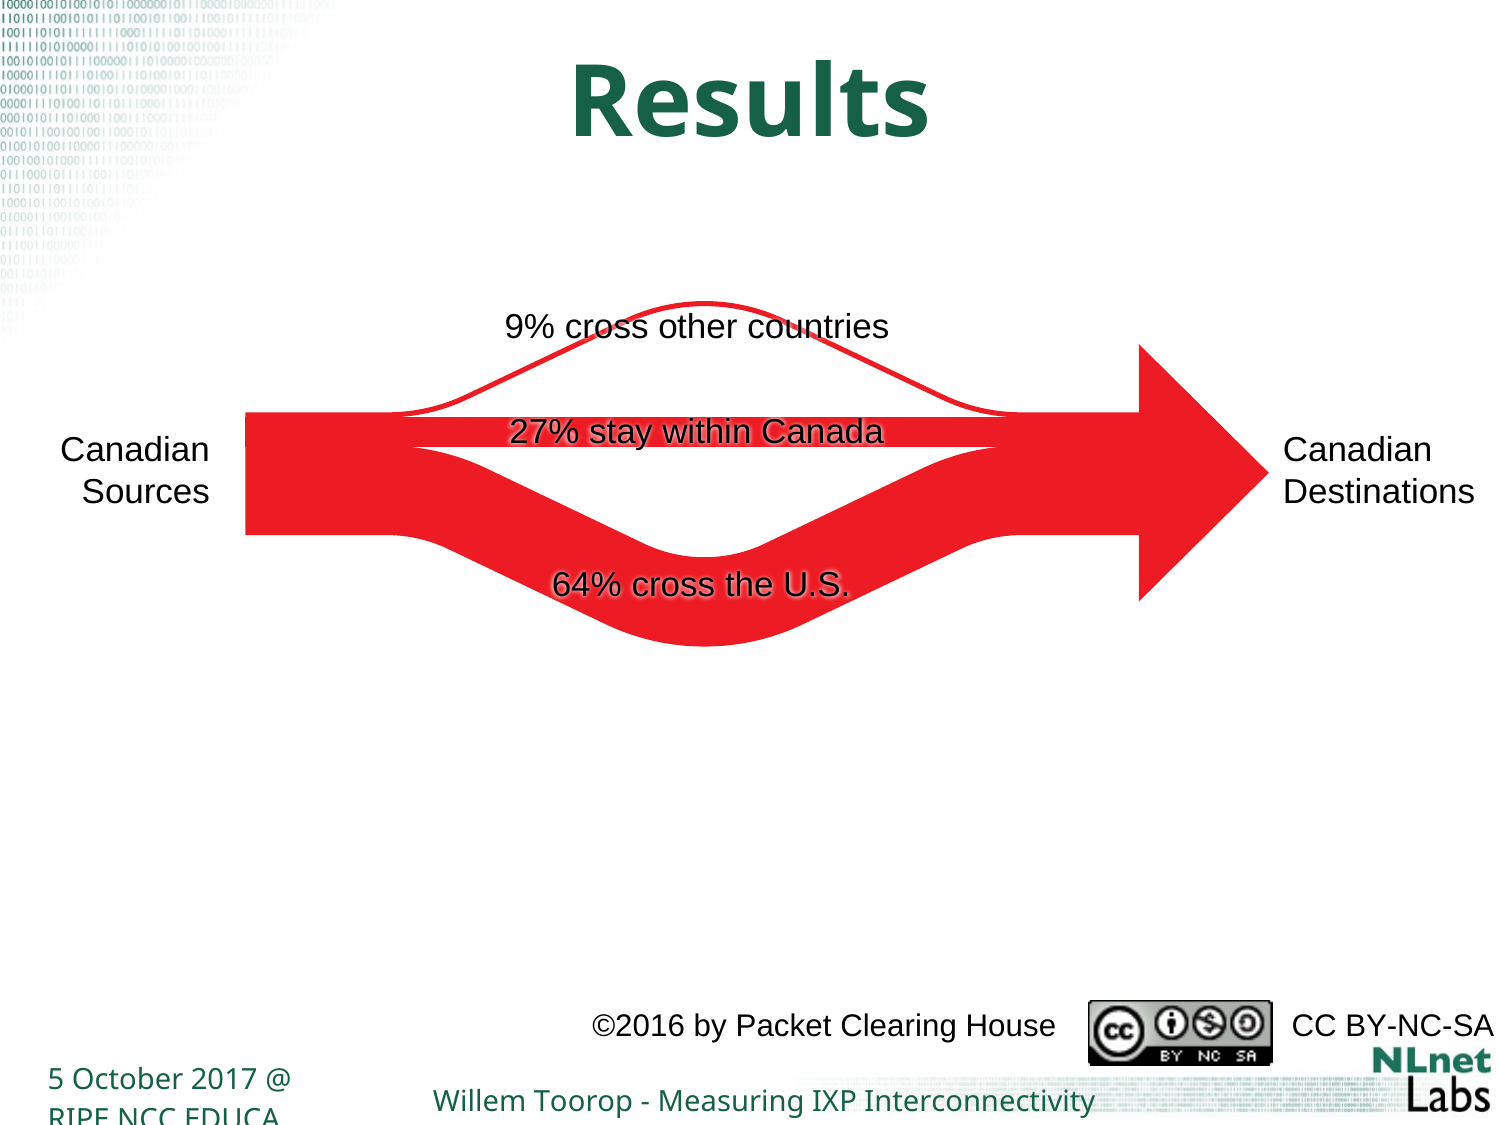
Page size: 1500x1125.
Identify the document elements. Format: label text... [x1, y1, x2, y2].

picture [775, 1061, 1492, 1124]
picture [0, 0, 1477, 647]
title Results [75, 3, 1425, 192]
text_box ©2016 by Packet Clearing House CC BY-NC-SA [577, 1000, 1500, 1061]
